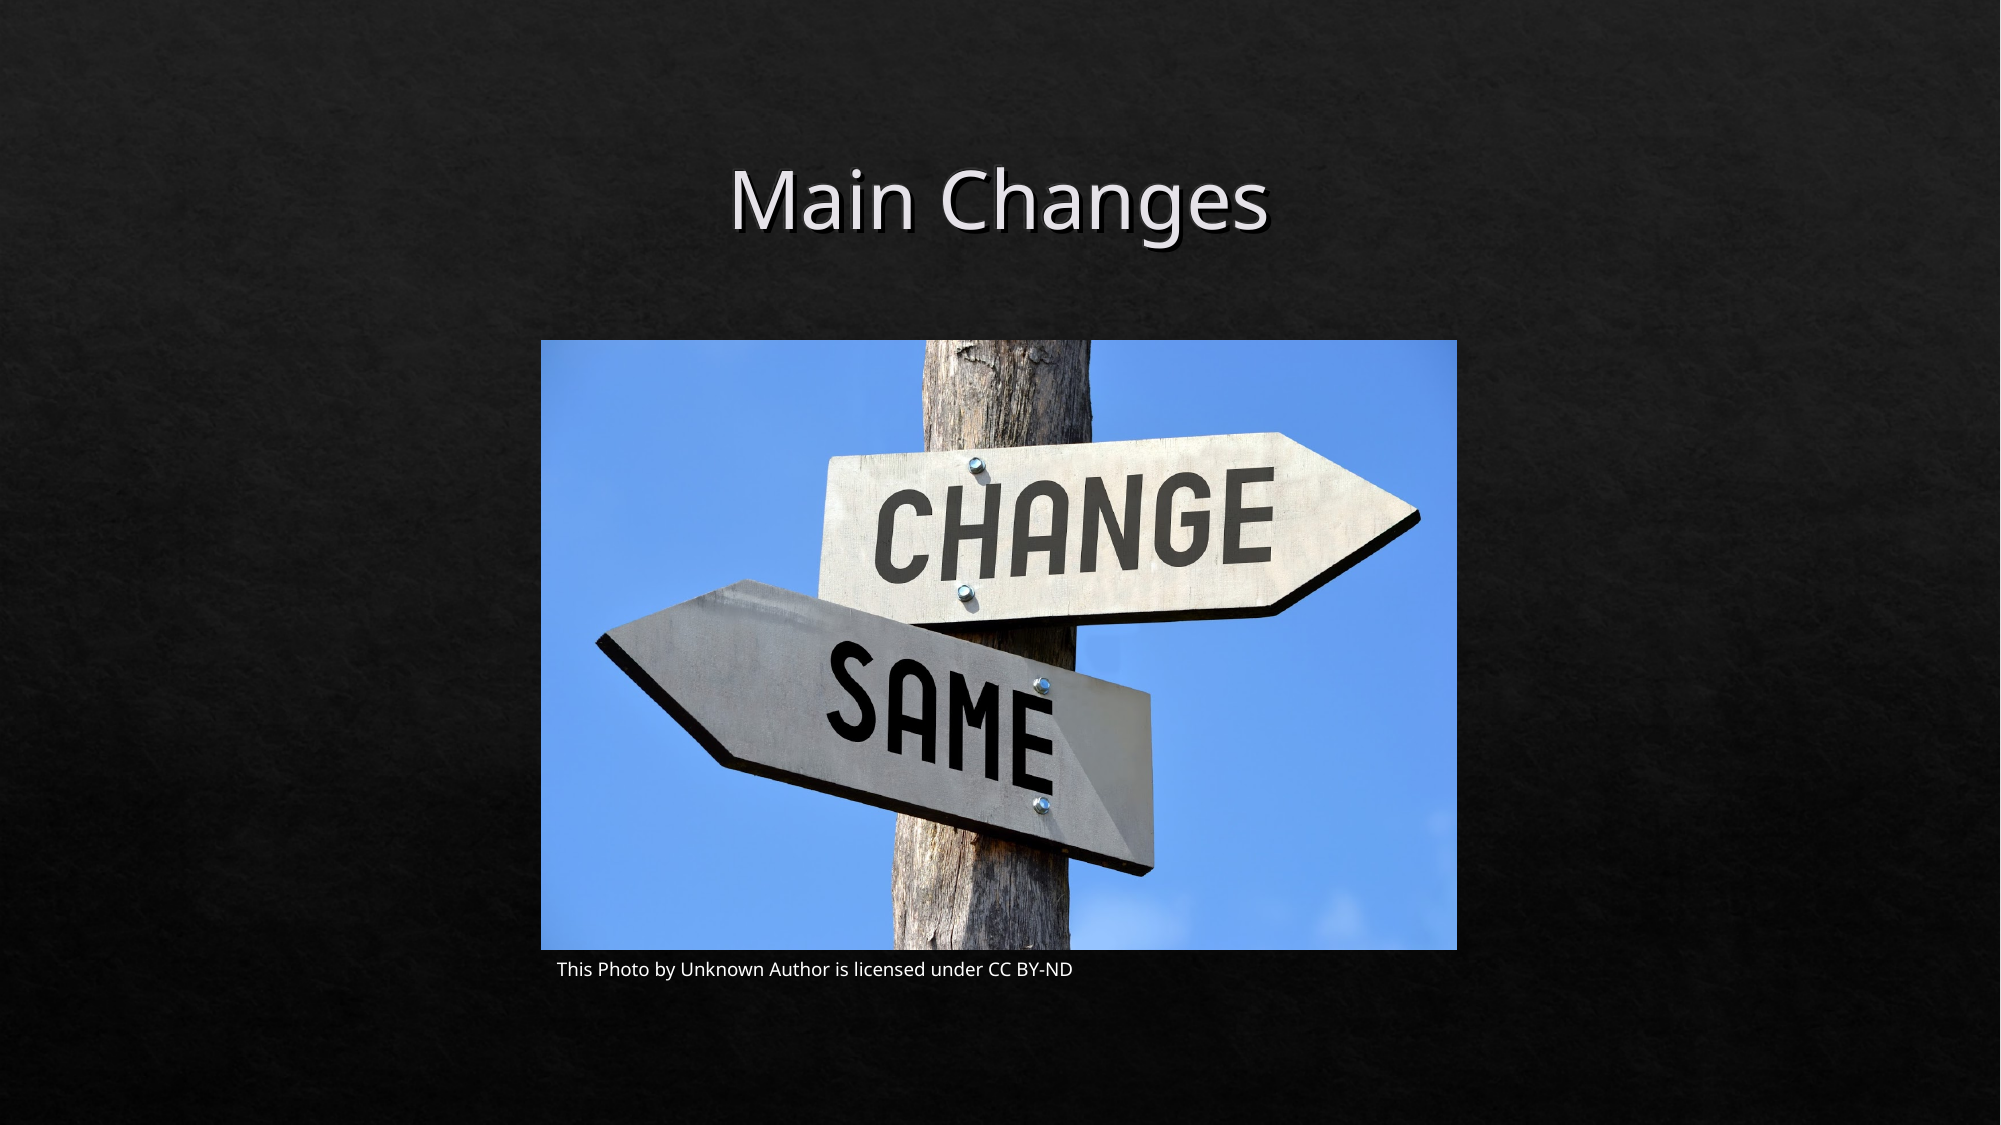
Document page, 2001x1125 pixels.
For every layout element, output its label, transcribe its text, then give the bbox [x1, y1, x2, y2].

picture [541, 340, 1457, 950]
title Main Changes [149, 99, 1849, 307]
text_box This Photo by Unknown Author is licensed under CC BY-ND [541, 950, 1457, 988]
